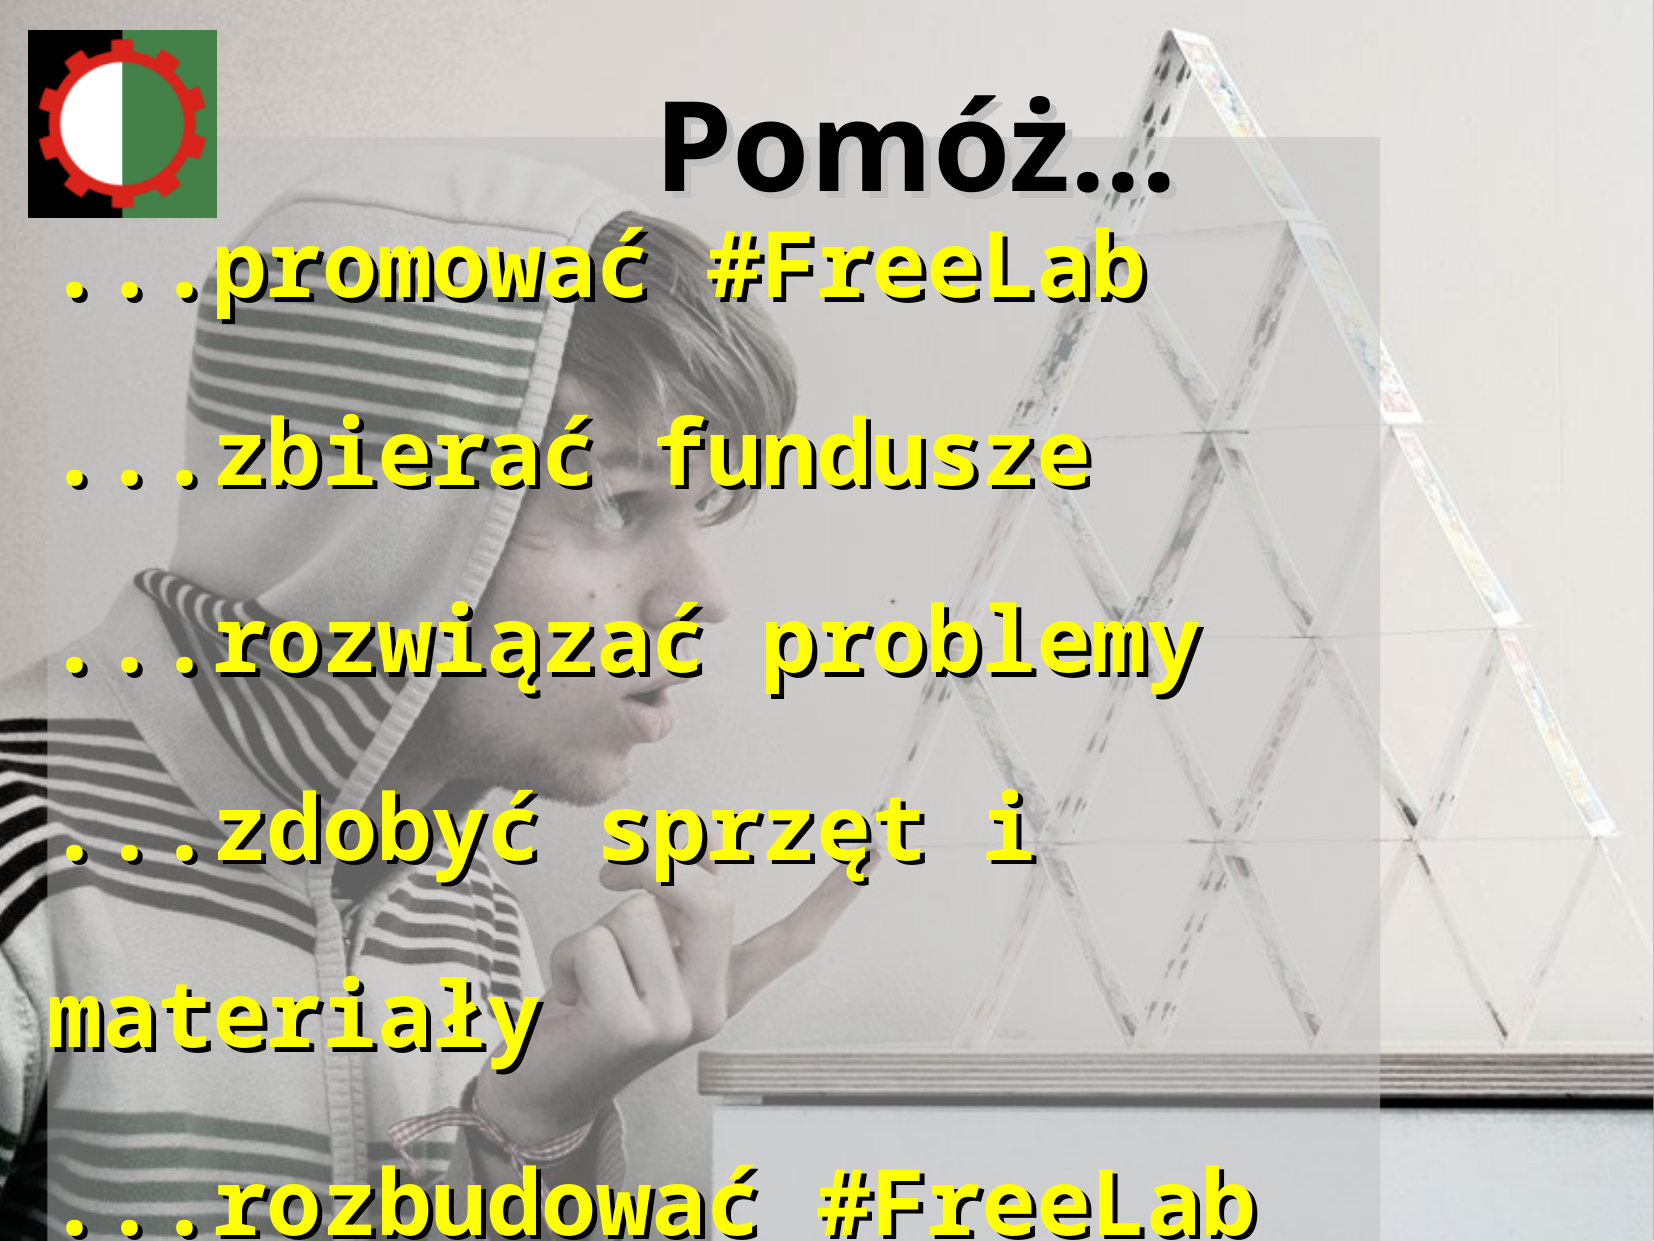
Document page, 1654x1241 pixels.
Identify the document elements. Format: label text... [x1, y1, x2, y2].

picture [0, 0, 1654, 1241]
subtitle ...promować #FreeLab ...zbierać fundusze ...rozwiązać problemy ...zdobyć sprzęt i materiały ...rozbudować #FreeLab [47, 290, 1381, 1109]
title Pomóż... [261, 49, 1571, 237]
